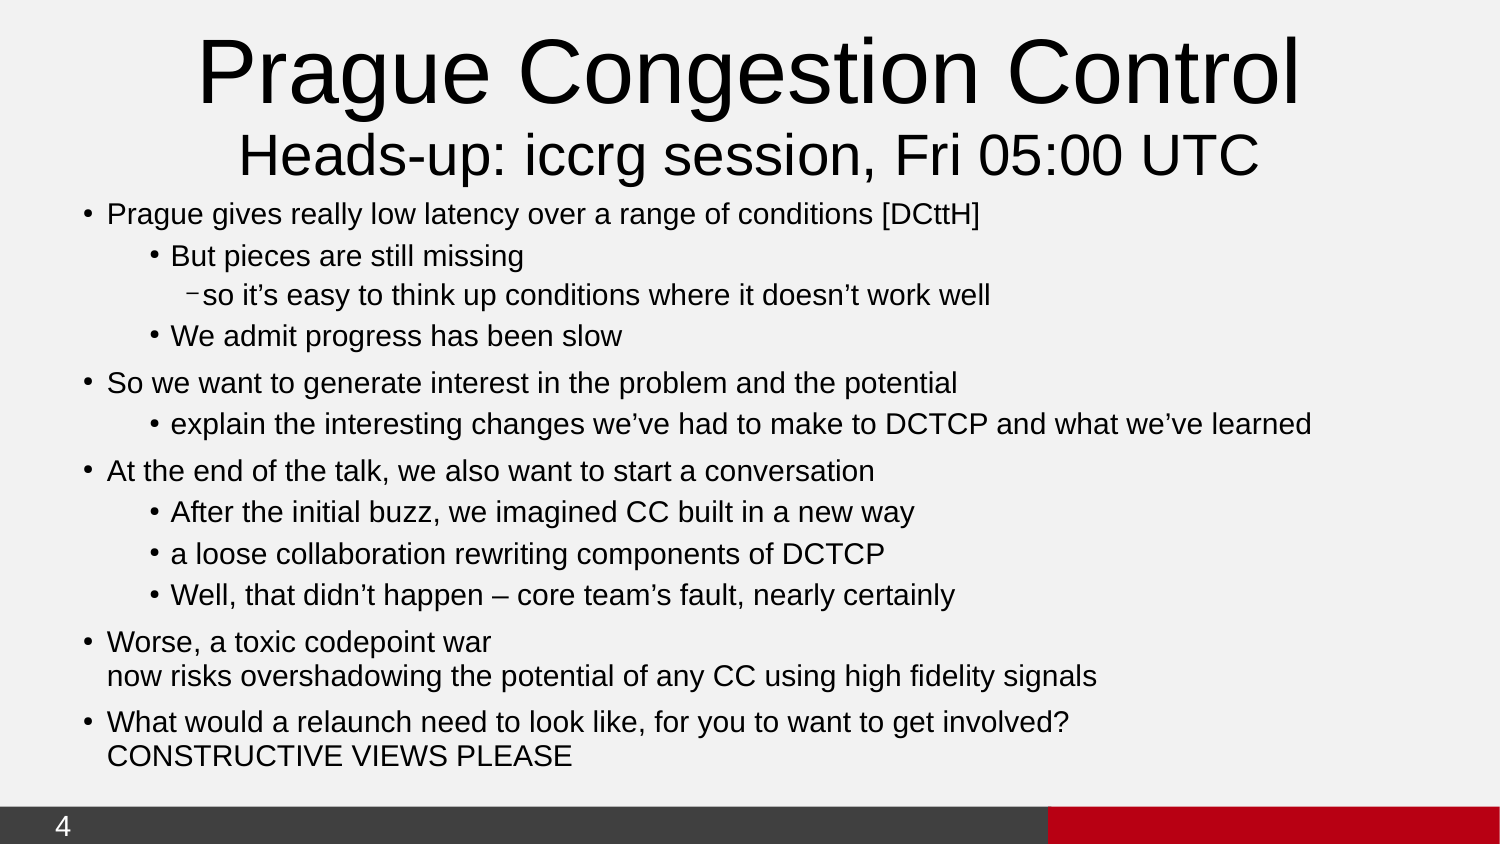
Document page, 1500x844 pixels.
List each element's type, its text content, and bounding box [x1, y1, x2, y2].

title Prague Congestion Control Heads-up: iccrg session, Fri 05:00 UTC [75, 20, 1425, 188]
list Prague gives really low latency over a range of conditions [DCttH] But pieces are still missing so it’s easy to think up conditions where it doesn’t work well We admit progress has been slow So we want to generate interest in the problem and the potential explain the interesting changes we’ve had to make to DCTCP and what we’ve learned At the end of the talk, we also want to start a conversation After the initial buzz, we imagined CC built in a new way a loose collaboration rewriting components of DCTCP Well, that didn’t happen – core team’s fault, nearly certainly Worse, a toxic codepoint war now risks overshadowing the potential of any CC using high fidelity signals What would a relaunch need to look like, for you to want to get involved? CONSTRUCTIVE VIEWS PLEASE [75, 197, 1425, 779]
